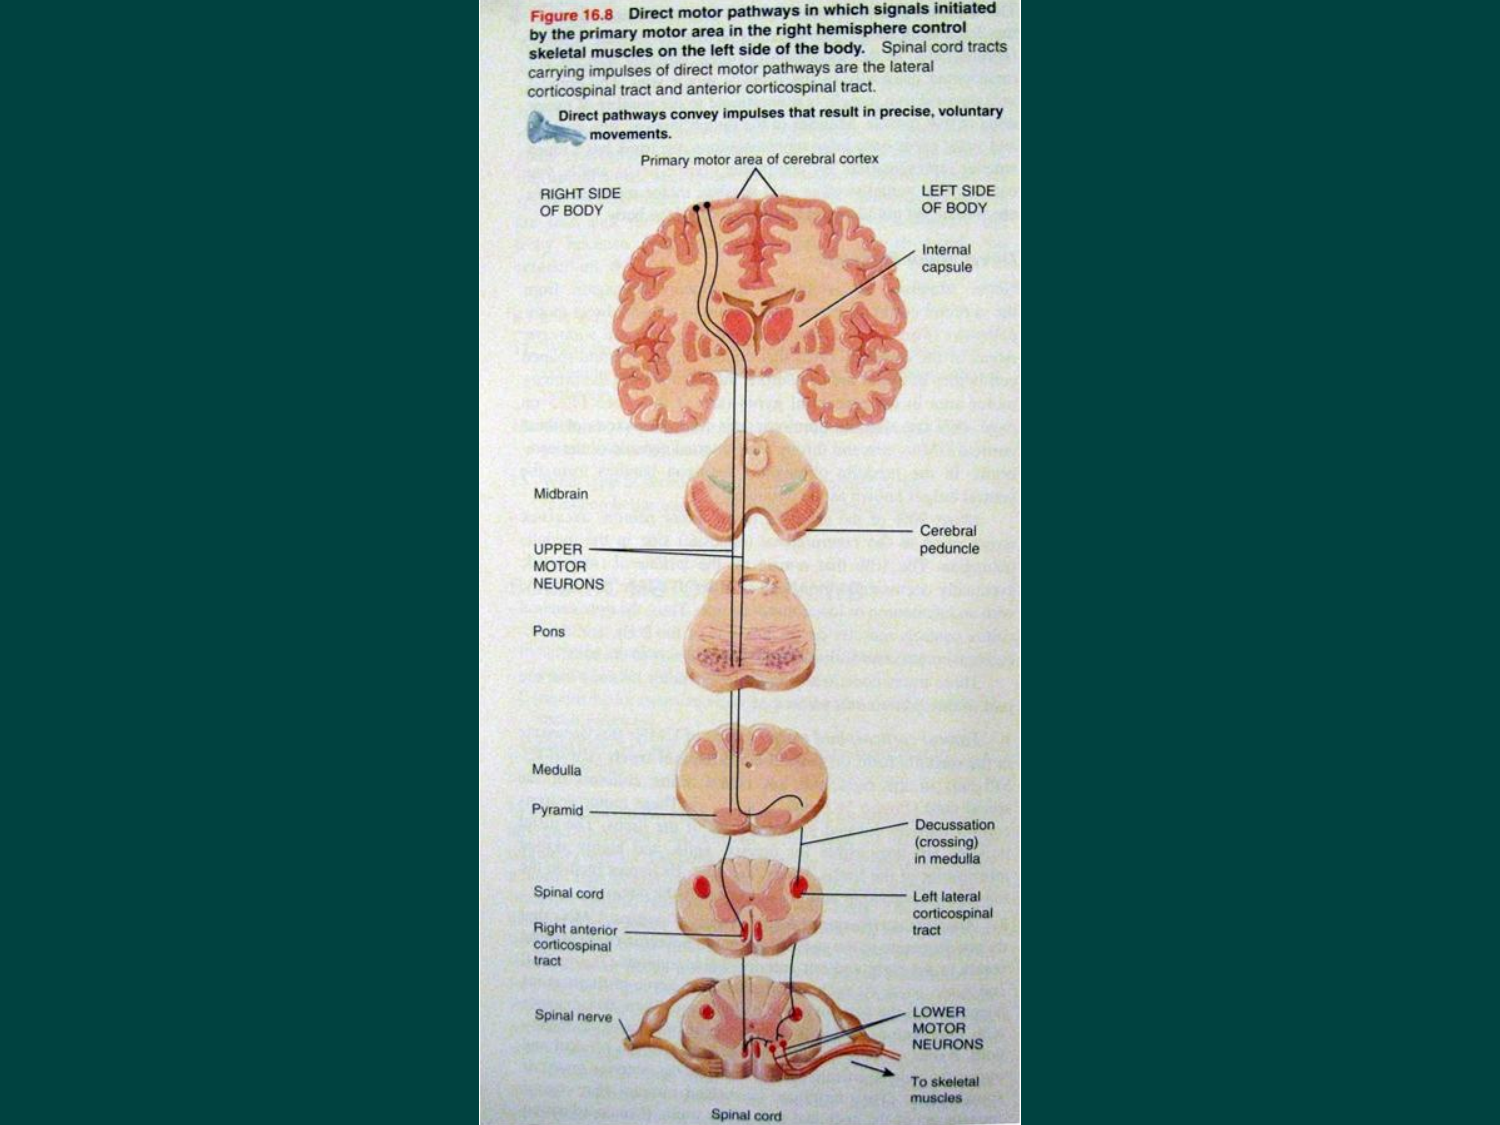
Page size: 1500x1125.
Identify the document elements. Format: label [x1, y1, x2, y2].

picture [479, 0, 1021, 1125]
